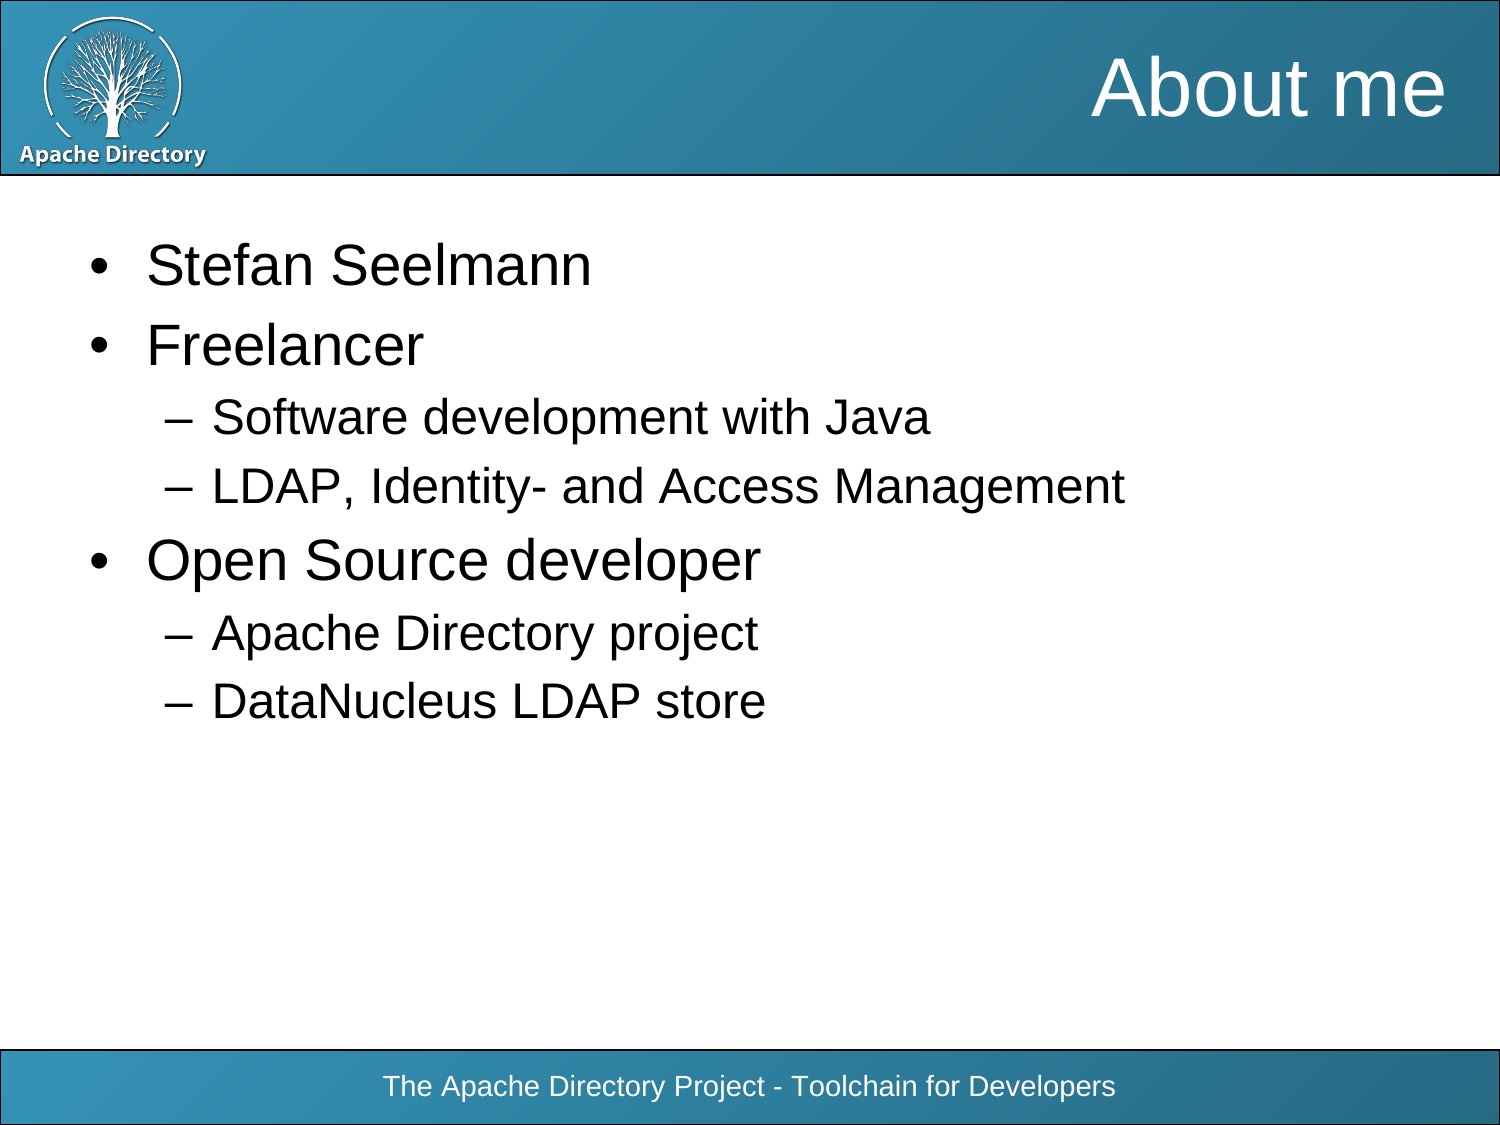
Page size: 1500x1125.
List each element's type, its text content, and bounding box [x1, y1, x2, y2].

title About me [237, 12, 1463, 163]
picture [12, 12, 213, 173]
list Stefan Seelmann Freelancer Software development with Java LDAP, Identity- and Access Management Open Source developer Apache Directory project DataNucleus LDAP store [75, 224, 1426, 1013]
